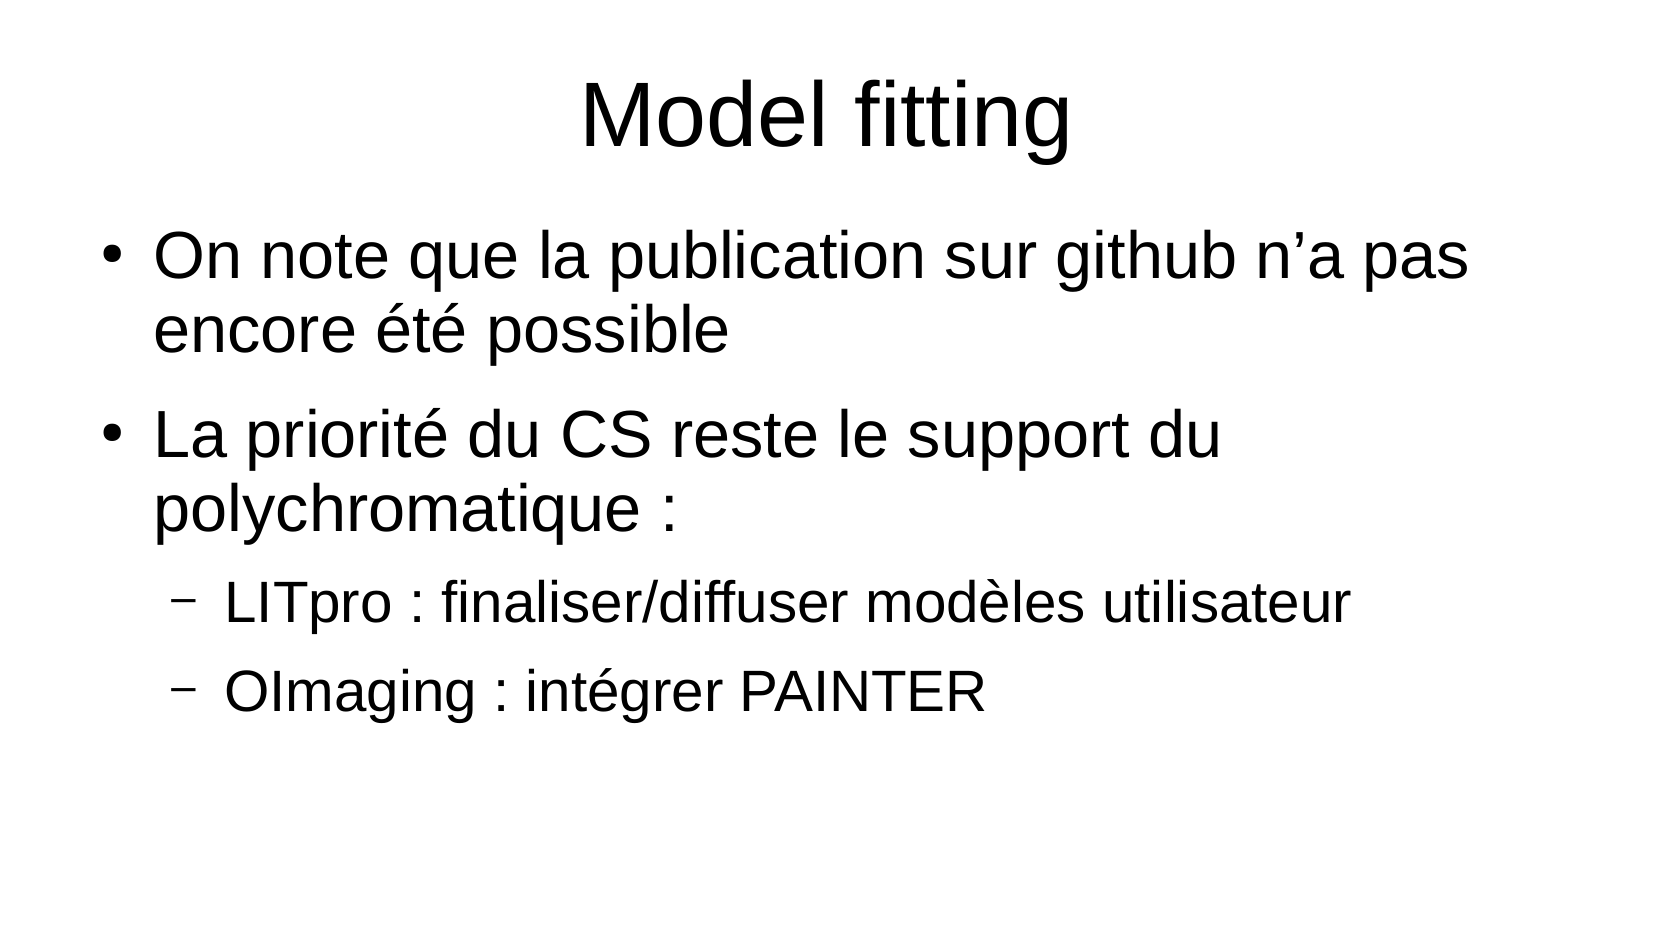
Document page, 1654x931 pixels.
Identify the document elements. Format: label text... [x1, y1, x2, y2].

title Model fitting [82, 37, 1571, 193]
list On note que la publication sur github n’a pas encore été possible La priorité du CS reste le support du polychromatique : LITpro : finaliser/diffuser modèles utilisateur OImaging : intégrer PAINTER [82, 217, 1571, 758]
